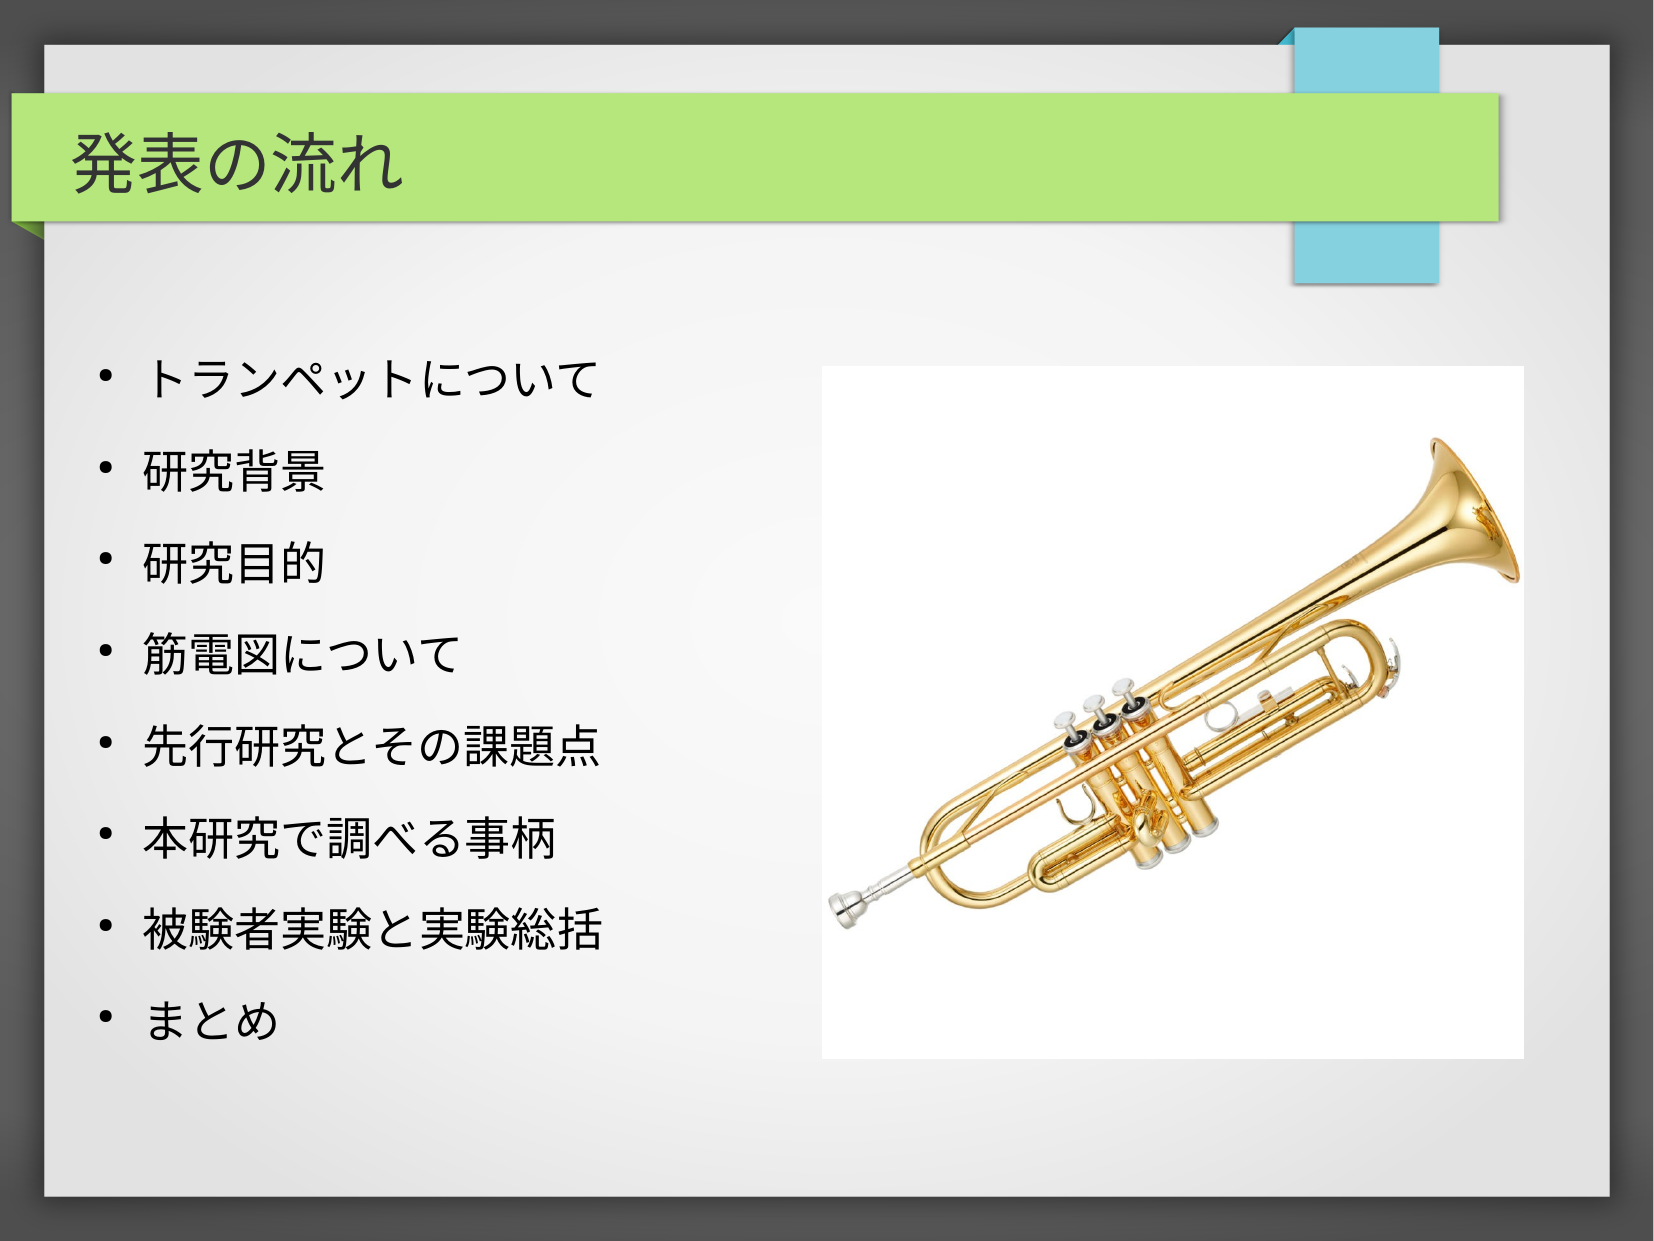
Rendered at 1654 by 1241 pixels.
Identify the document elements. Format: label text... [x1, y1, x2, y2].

list トランペットについて 研究背景 研究目的 筋電図について 先行研究とその課題点 本研究で調べる事柄 被験者実験と実験総括 まとめ [82, 343, 1538, 1063]
picture [0, 0, 1654, 1241]
title 発表の流れ [70, 106, 1229, 213]
